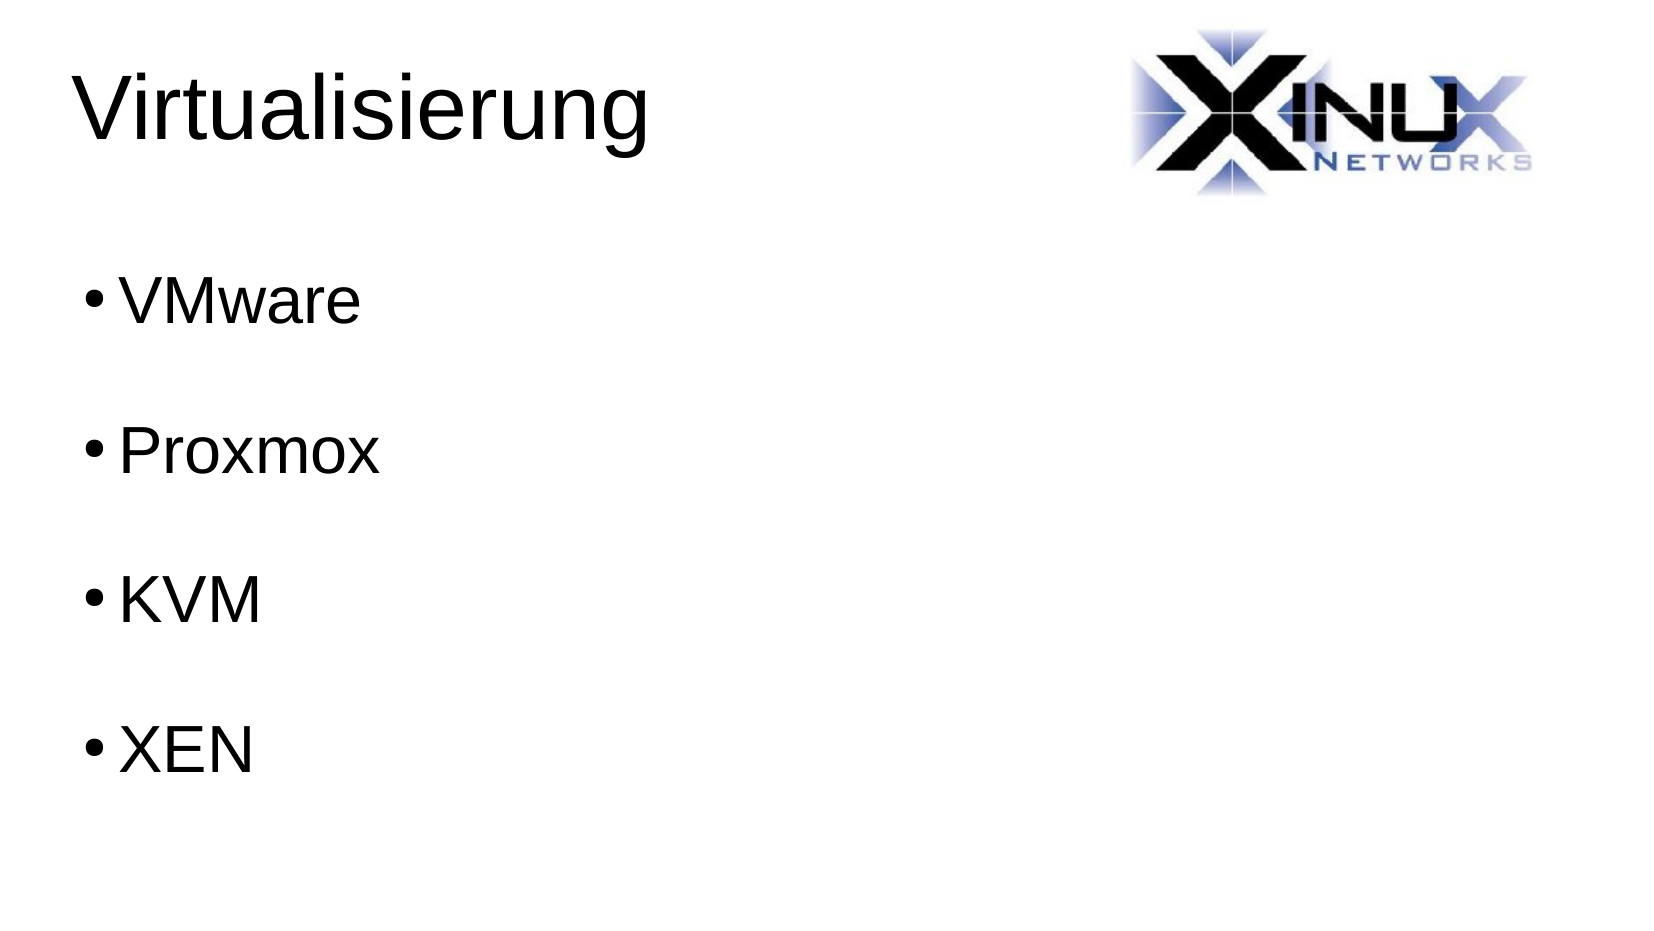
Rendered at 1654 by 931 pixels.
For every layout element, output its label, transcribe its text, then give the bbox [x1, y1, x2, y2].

picture [1110, 14, 1535, 215]
subtitle VMware Proxmox KVM XEN [82, 225, 1571, 901]
title Virtualisierung [71, 30, 1021, 186]
